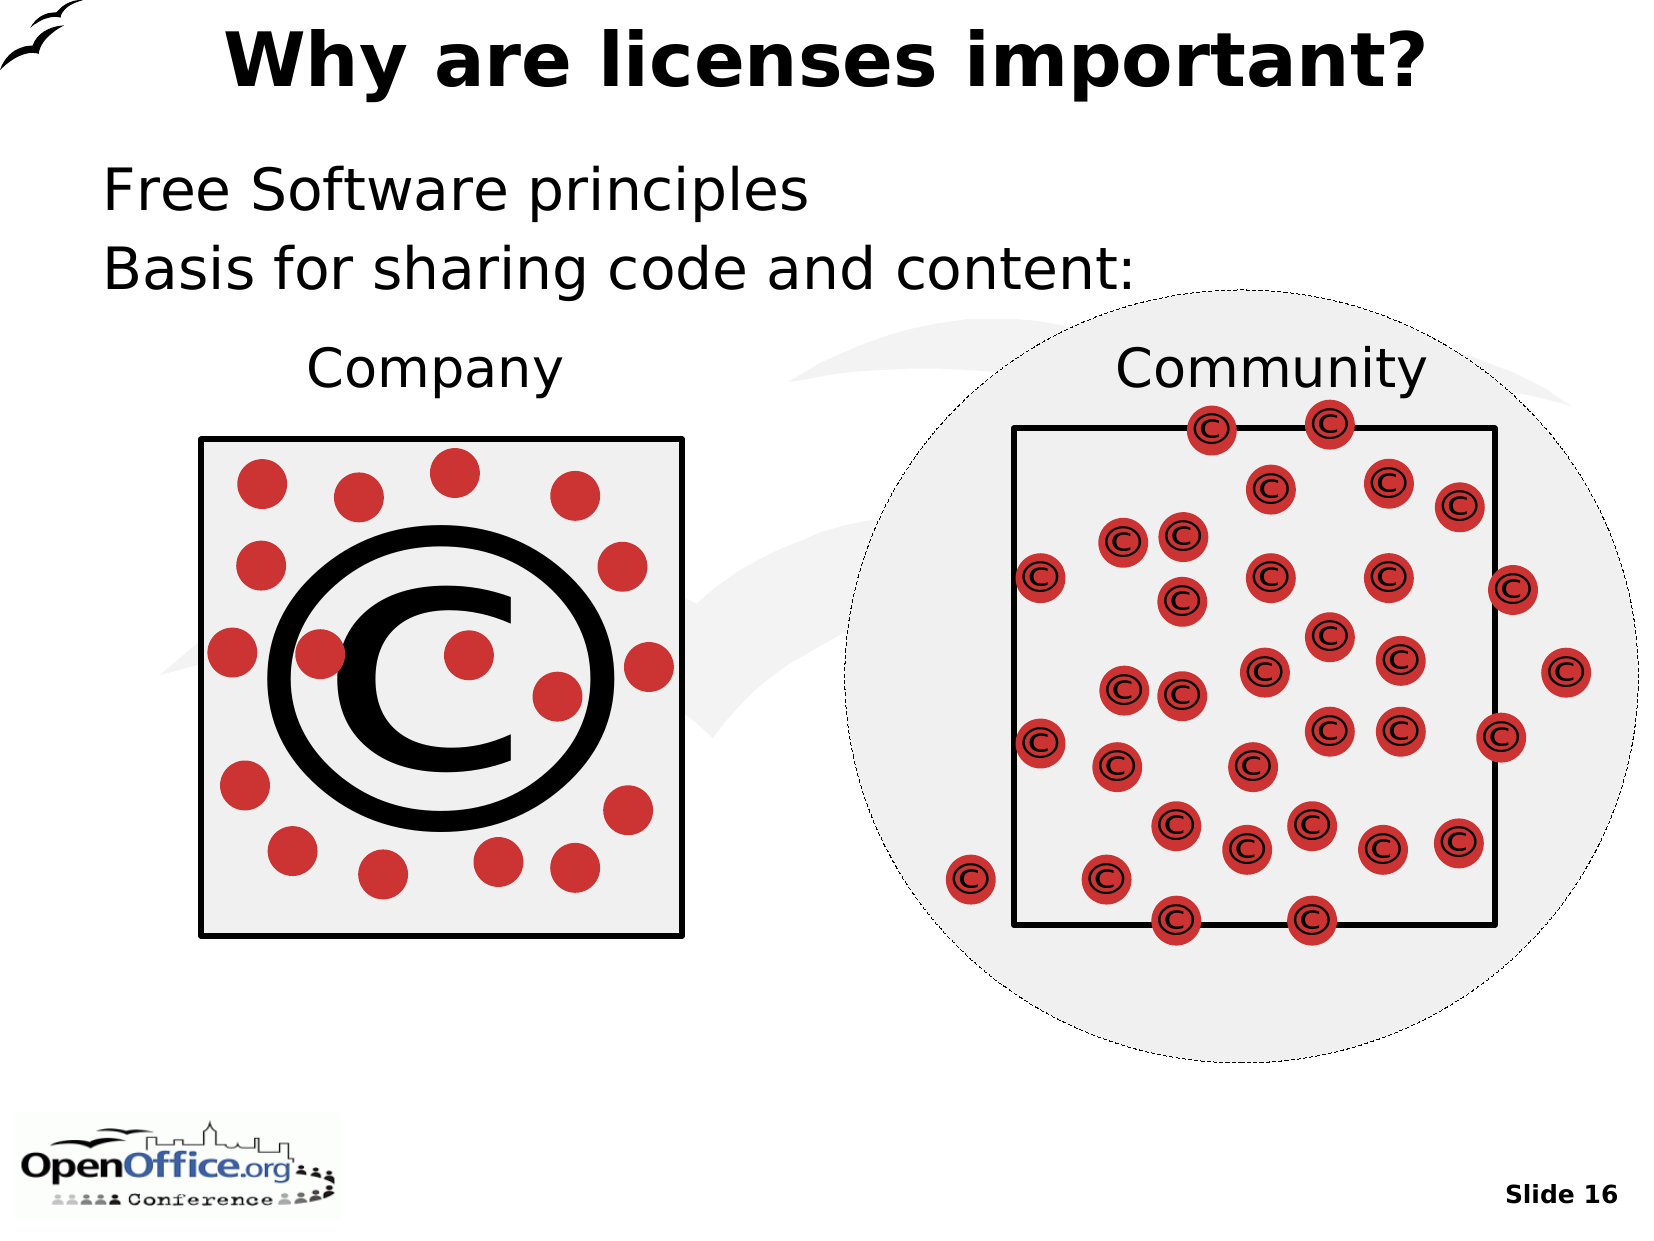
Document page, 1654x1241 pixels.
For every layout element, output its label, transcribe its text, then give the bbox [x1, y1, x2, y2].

text_box [333, 472, 384, 523]
text_box © [1157, 671, 1208, 722]
text_box © [1245, 553, 1296, 604]
text_box © [1541, 647, 1592, 698]
text_box [267, 826, 318, 877]
title Why are licenses important? [0, 0, 1654, 121]
text_box © [1222, 824, 1273, 875]
text_box [220, 760, 270, 811]
text_box [295, 629, 346, 680]
text_box © [1245, 464, 1296, 515]
text_box © [1375, 706, 1426, 757]
text_box [429, 448, 480, 498]
text_box Company [306, 337, 565, 401]
text_box © [1358, 824, 1408, 875]
text_box [237, 459, 288, 509]
list Free Software principles Basis for sharing code and content: [102, 155, 1529, 304]
text_box © [1015, 718, 1066, 769]
text_box [236, 540, 287, 591]
text_box © [1363, 553, 1414, 604]
text_box [473, 837, 524, 887]
text_box [597, 541, 648, 592]
text_box © [1304, 706, 1355, 757]
text_box © [1239, 647, 1290, 698]
text_box © [1287, 895, 1338, 946]
text_box [550, 470, 601, 521]
text_box © [1304, 612, 1355, 663]
text_box © [1434, 482, 1485, 533]
text_box [358, 849, 409, 900]
text_box © [1015, 553, 1066, 604]
text_box [603, 785, 654, 836]
text_box © [1157, 576, 1208, 627]
text_box © [1375, 635, 1426, 686]
text_box [550, 842, 601, 893]
text_box © [1304, 401, 1355, 450]
text_box © [945, 854, 996, 905]
text_box © [1081, 854, 1132, 905]
text_box [532, 671, 583, 722]
text_box [844, 304, 1639, 1063]
text_box Community [1115, 337, 1430, 401]
text_box © [1488, 565, 1538, 615]
text_box © [201, 439, 683, 936]
text_box © [1151, 895, 1202, 946]
text_box © [1092, 742, 1143, 793]
picture [15, 1112, 341, 1220]
text_box [207, 627, 258, 678]
text_box © [1158, 512, 1209, 563]
text_box © [1151, 801, 1202, 852]
text_box © [1228, 742, 1279, 793]
text_box © [1099, 665, 1150, 716]
text_box © [1363, 458, 1414, 509]
text_box © [1433, 818, 1484, 869]
text_box © [1476, 712, 1527, 763]
text_box © [1098, 517, 1149, 568]
text_box [443, 630, 494, 681]
text_box © [1186, 405, 1237, 456]
text_box [623, 642, 674, 692]
text_box © [1287, 801, 1338, 852]
